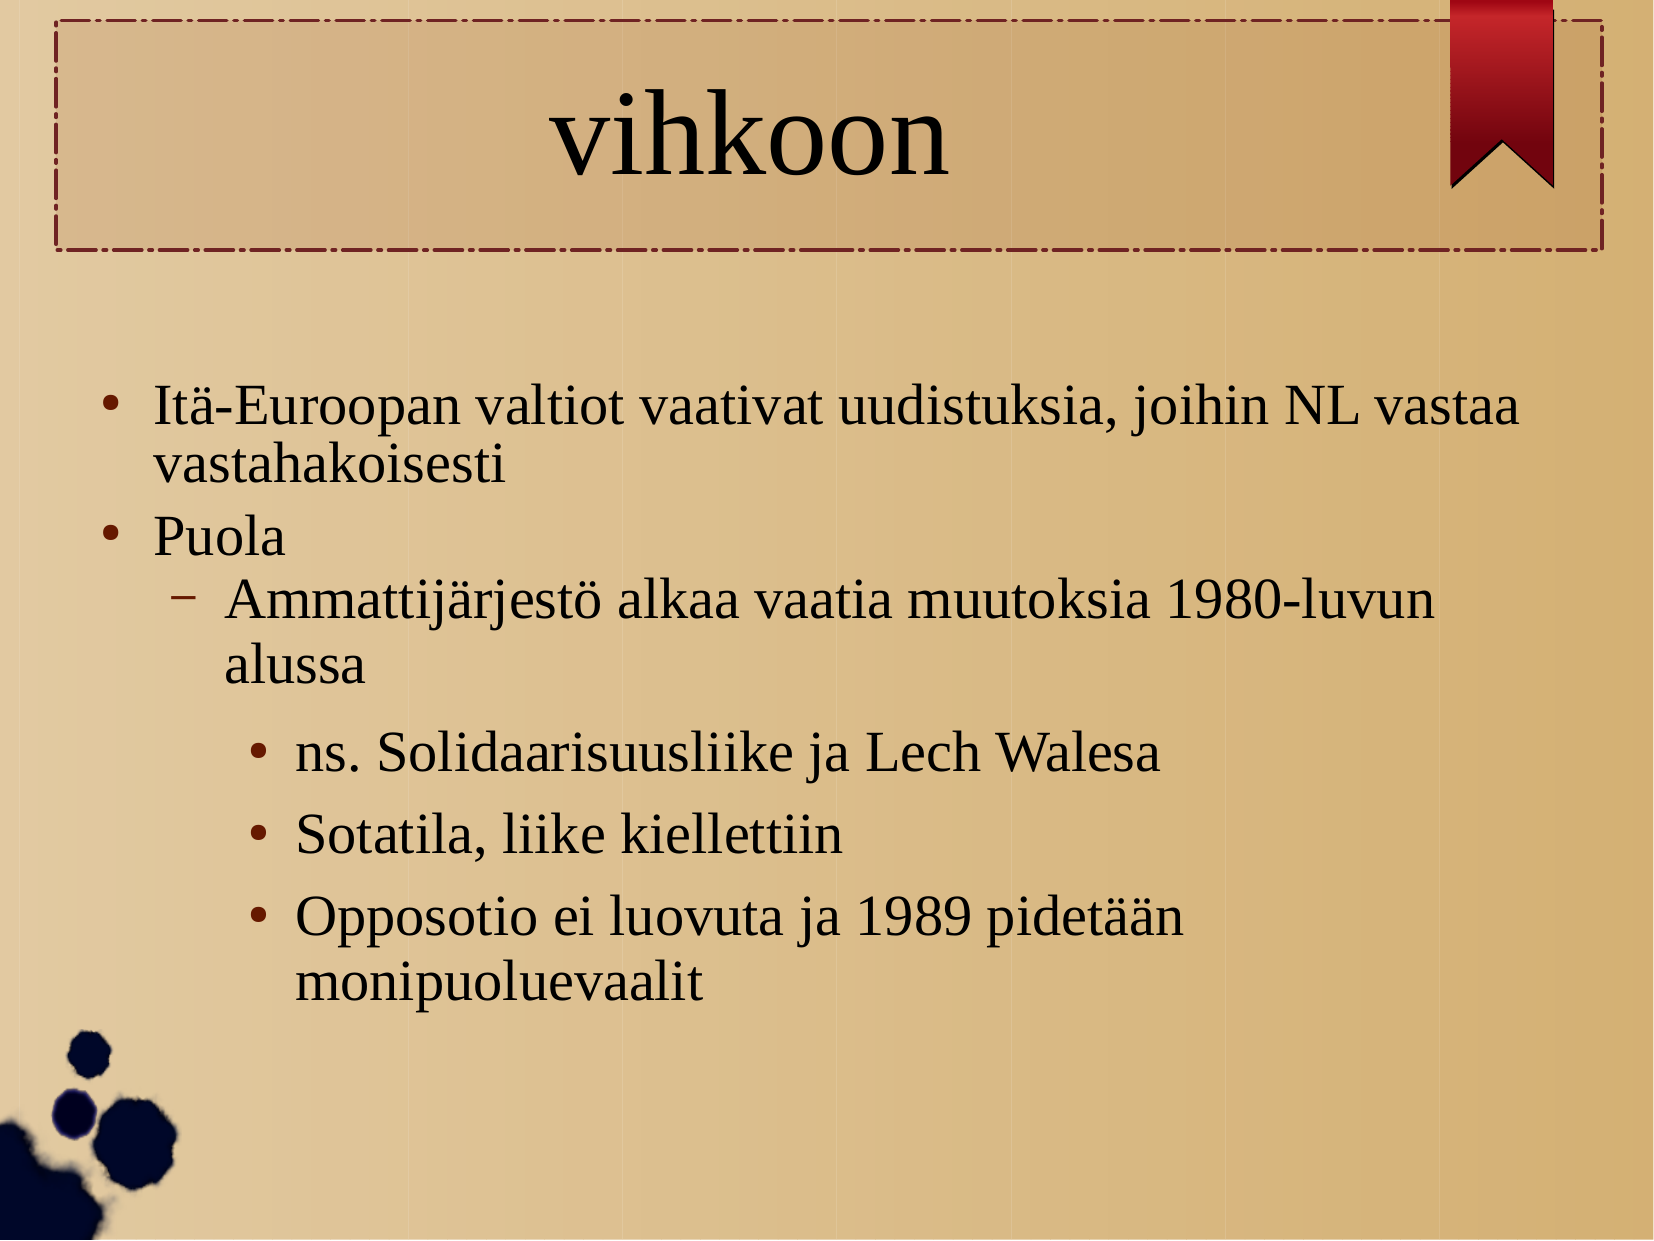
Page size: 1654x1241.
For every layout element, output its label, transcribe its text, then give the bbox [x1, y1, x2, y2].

list Itä-Euroopan valtiot vaativat uudistuksia, joihin NL vastaa vastahakoisesti Puola Ammattijärjestö alkaa vaatia muutoksia 1980-luvun alussa ns. Solidaarisuusliike ja Lech Walesa Sotatila, liike kiellettiin Opposotio ei luovuta ja 1989 pidetään monipuoluevaalit [82, 299, 1571, 1019]
title vihkoon [59, 15, 1441, 252]
